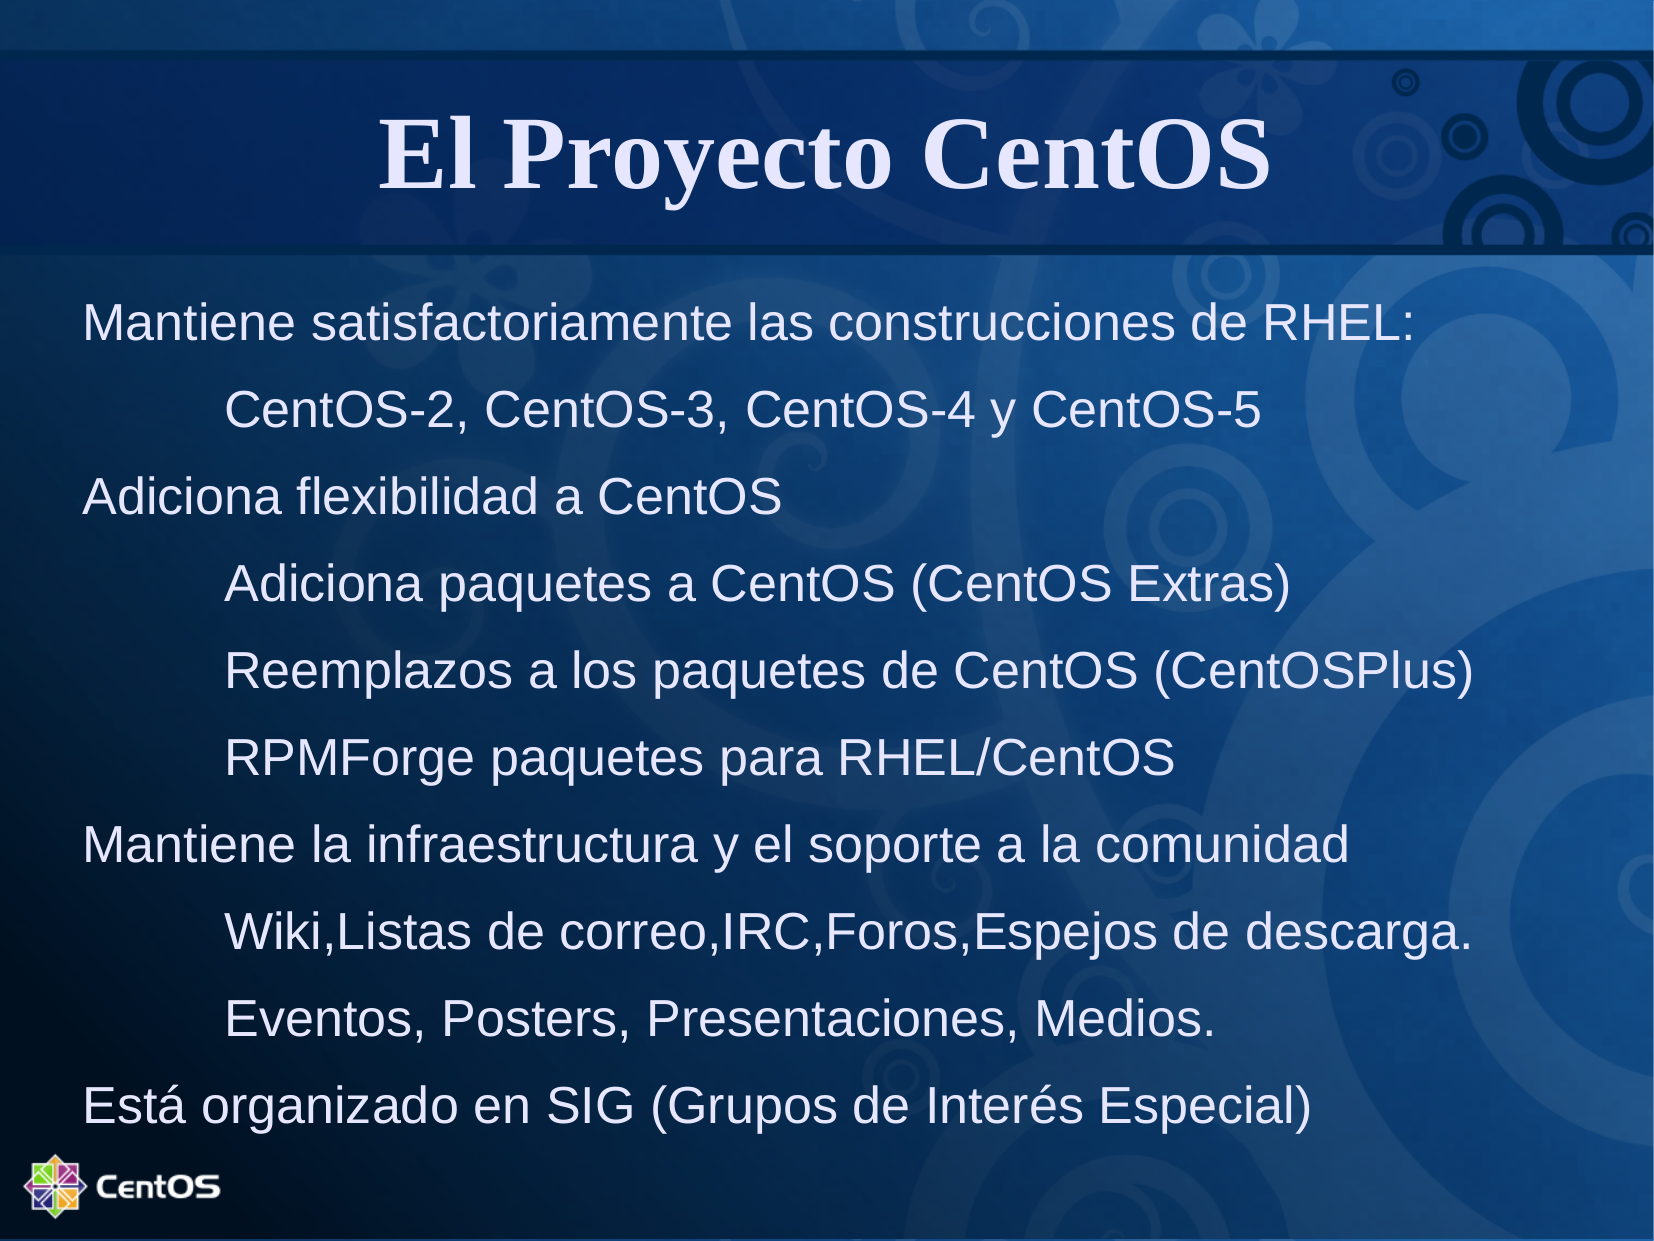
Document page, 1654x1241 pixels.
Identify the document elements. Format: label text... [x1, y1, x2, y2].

picture [0, 0, 1654, 1241]
title El Proyecto CentOS [82, 56, 1571, 250]
subtitle Mantiene satisfactoriamente las construcciones de RHEL: CentOS-2, CentOS-3, CentOS-4 y CentOS-5 Adiciona flexibilidad a CentOS Adiciona paquetes a CentOS (CentOS Extras) Reemplazos a los paquetes de CentOS (CentOSPlus) RPMForge paquetes para RHEL/CentOS Mantiene la infraestructura y el soporte a la comunidad Wiki,Listas de correo,IRC,Foros,Espejos de descarga. Eventos, Posters, Presentaciones, Medios. Está organizado en SIG (Grupos de Interés Especial) [82, 278, 1571, 1120]
